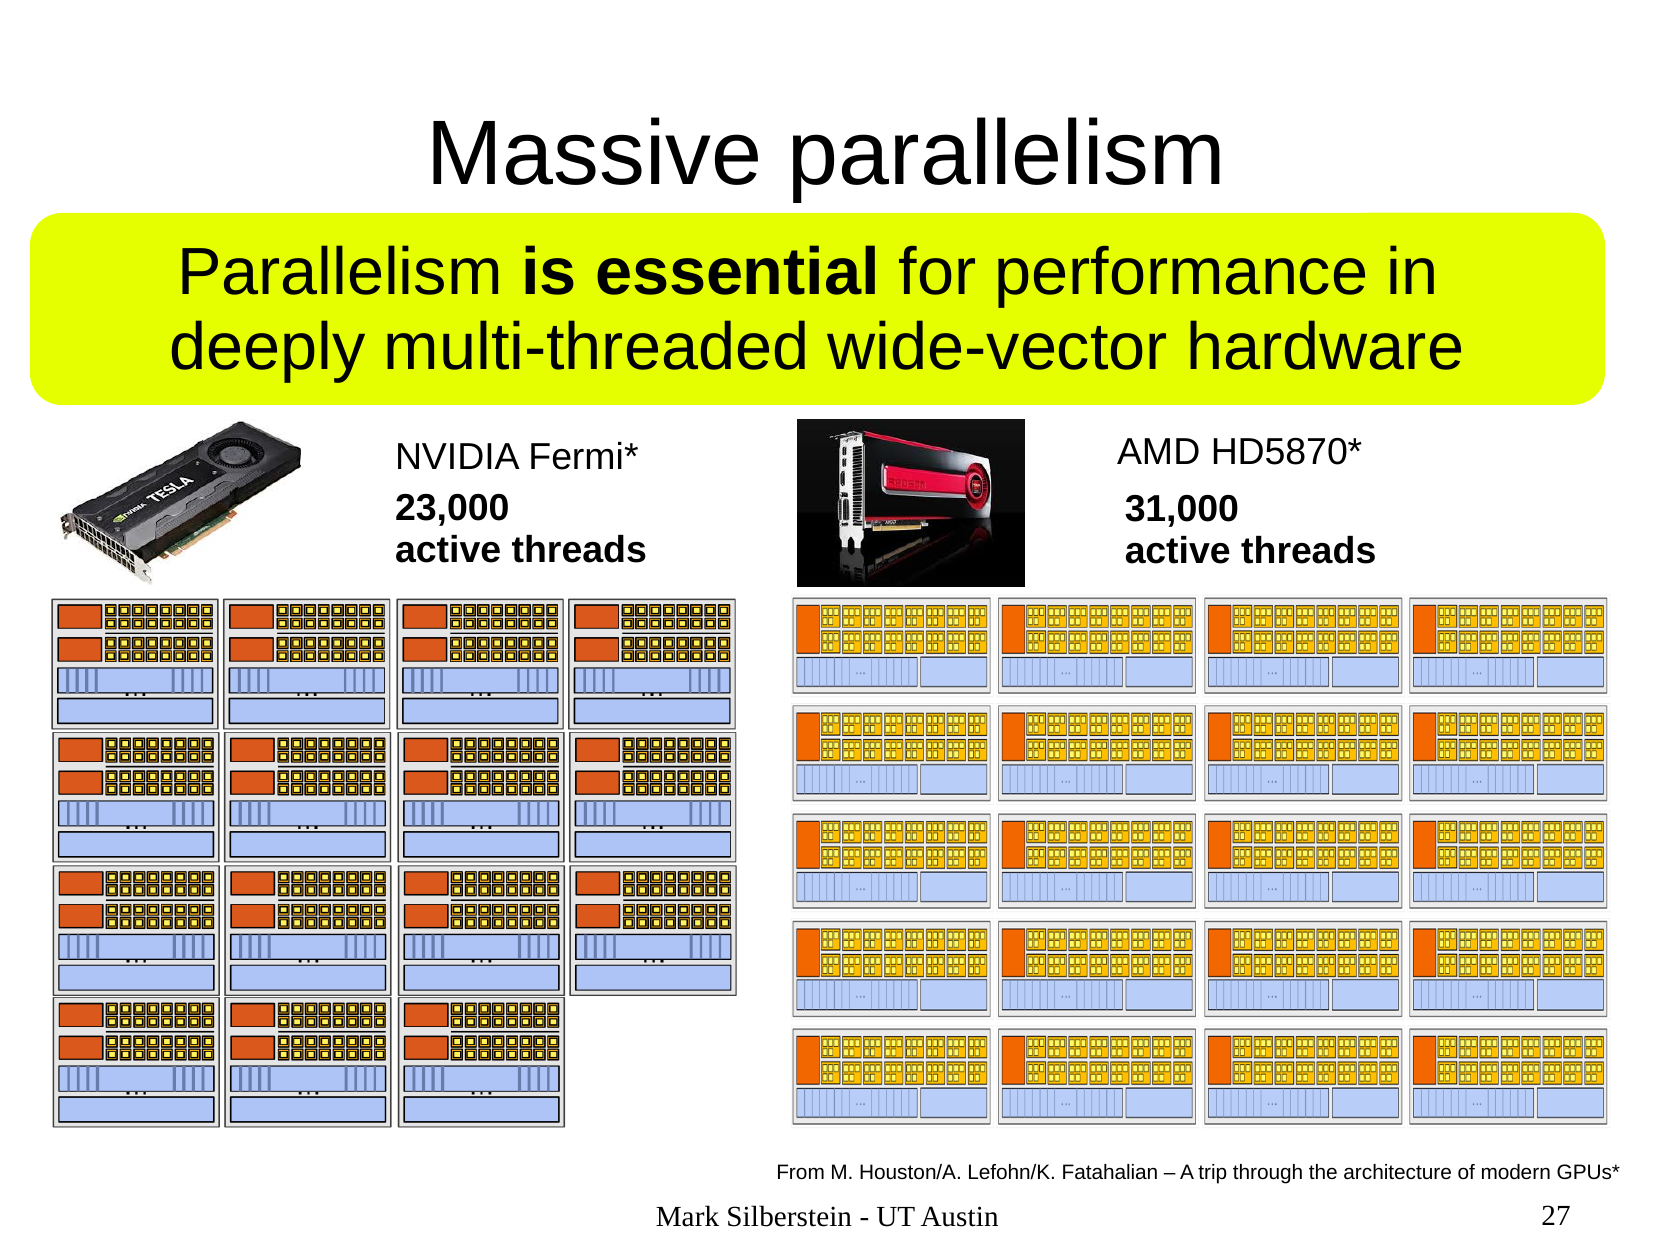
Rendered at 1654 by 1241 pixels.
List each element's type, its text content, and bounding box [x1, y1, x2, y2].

text_box NVIDIA Fermi* [380, 428, 654, 479]
picture [786, 589, 1614, 1134]
text_box 23,000 active threads [380, 479, 797, 578]
picture [797, 419, 1025, 587]
title Massive parallelism [82, 49, 1571, 212]
picture [60, 419, 301, 586]
text_box From M. Houston/A. Lefohn/K. Fatahalian – A trip through the architecture of modern GPUs* [761, 1153, 1636, 1192]
text_box Parallelism is essential for performance in deeply multi-threaded wide-vector hardware [29, 212, 1606, 406]
text_box AMD HD5870* [1102, 423, 1378, 481]
text_box 31,000 active threads [1110, 480, 1621, 579]
picture [39, 593, 751, 1134]
